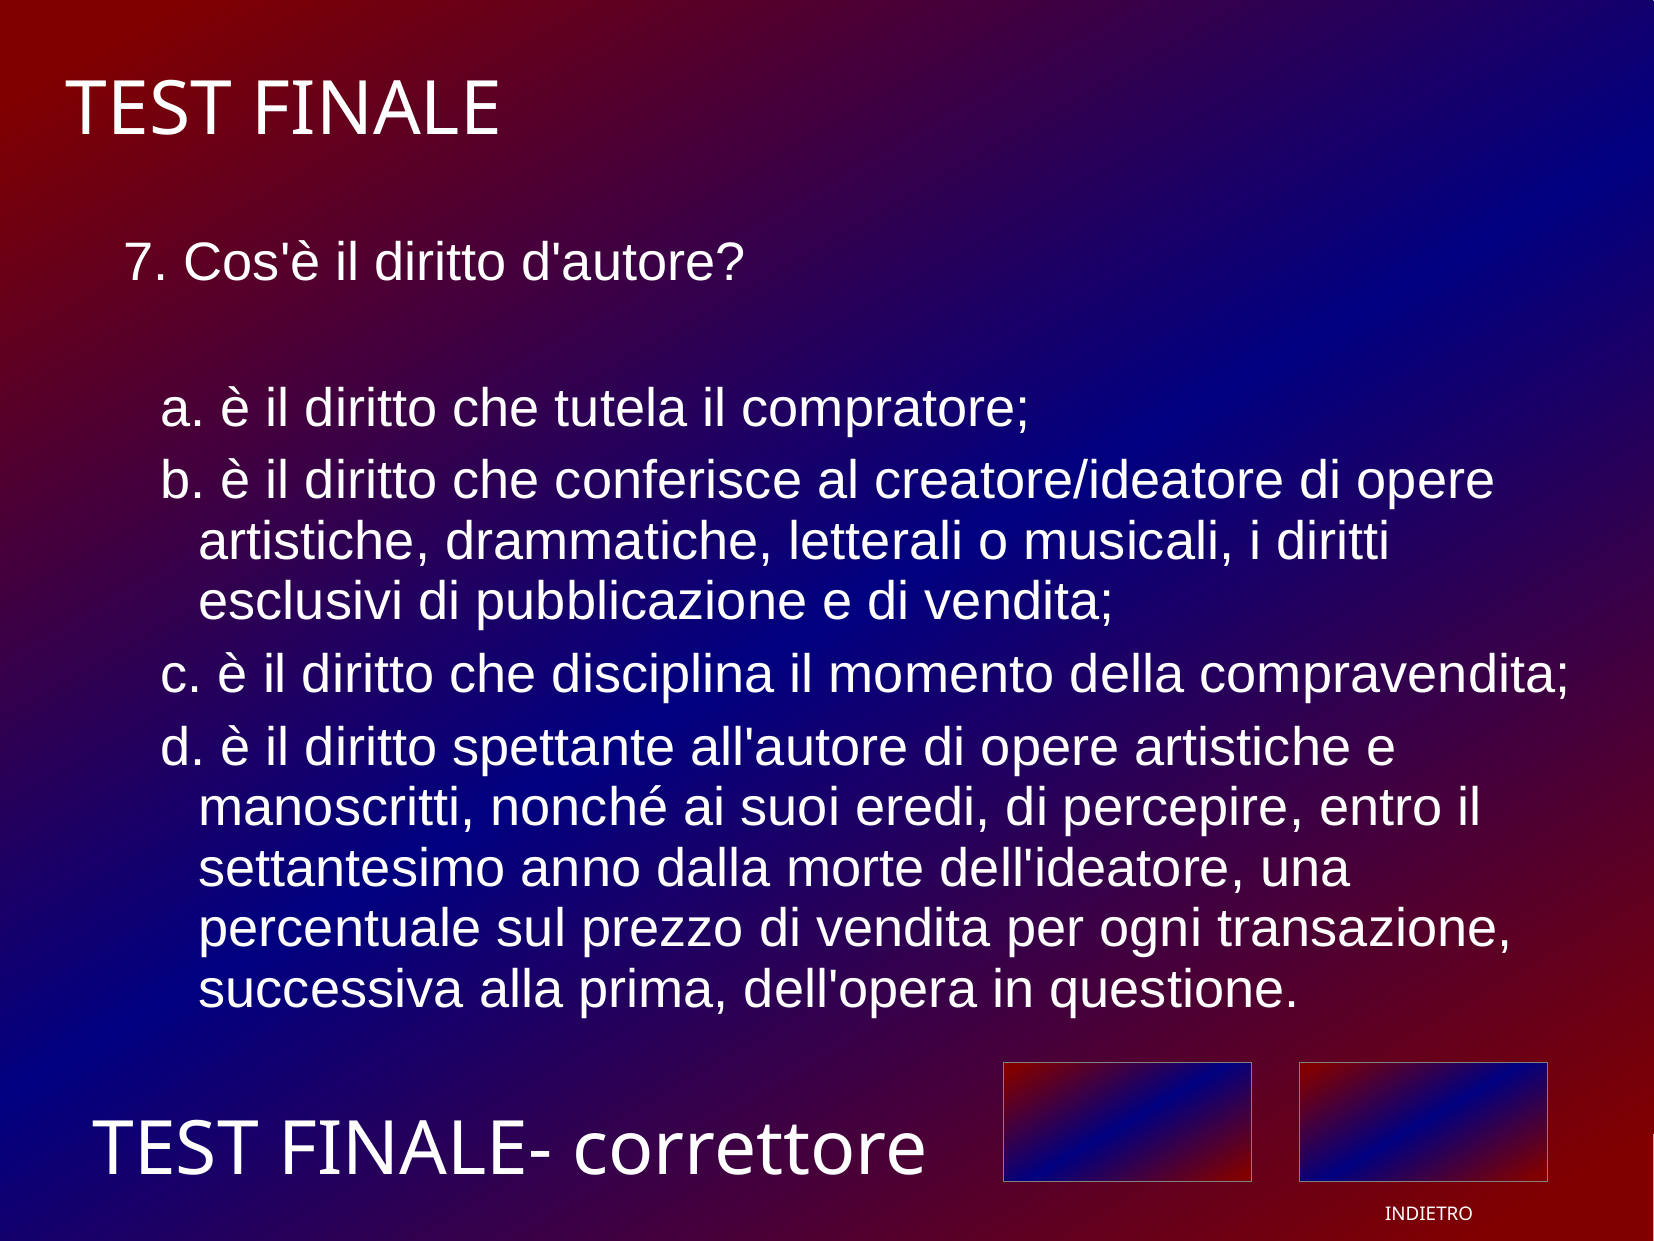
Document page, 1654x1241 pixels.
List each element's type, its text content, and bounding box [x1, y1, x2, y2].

text_box [1299, 1062, 1548, 1182]
text_box TEST FINALE [24, 47, 544, 184]
text_box TEST FINALE- correttore [35, 1086, 986, 1223]
text_box INDIETRO [1370, 1192, 1489, 1233]
text_box [1003, 1062, 1252, 1182]
text_box 7. Cos'è il diritto d'autore? a. è il diritto che tutela il compratore; b. è il diritto che conferisce al creatore/ideatore di opere artistiche, drammatiche, letterali o musicali, i diritti esclusivi di pubblicazione e di vendita; c. è il diritto che disciplina il momento della compravendita; d. è il diritto spettante all'autore di opere artistiche e manoscritti, nonché ai suoi eredi, di percepire, entro il settantesimo anno dalla morte dell'ideatore, una percentuale sul prezzo di vendita per ogni transazione, successiva alla prima, dell'opera in questione. [70, 224, 1595, 1027]
